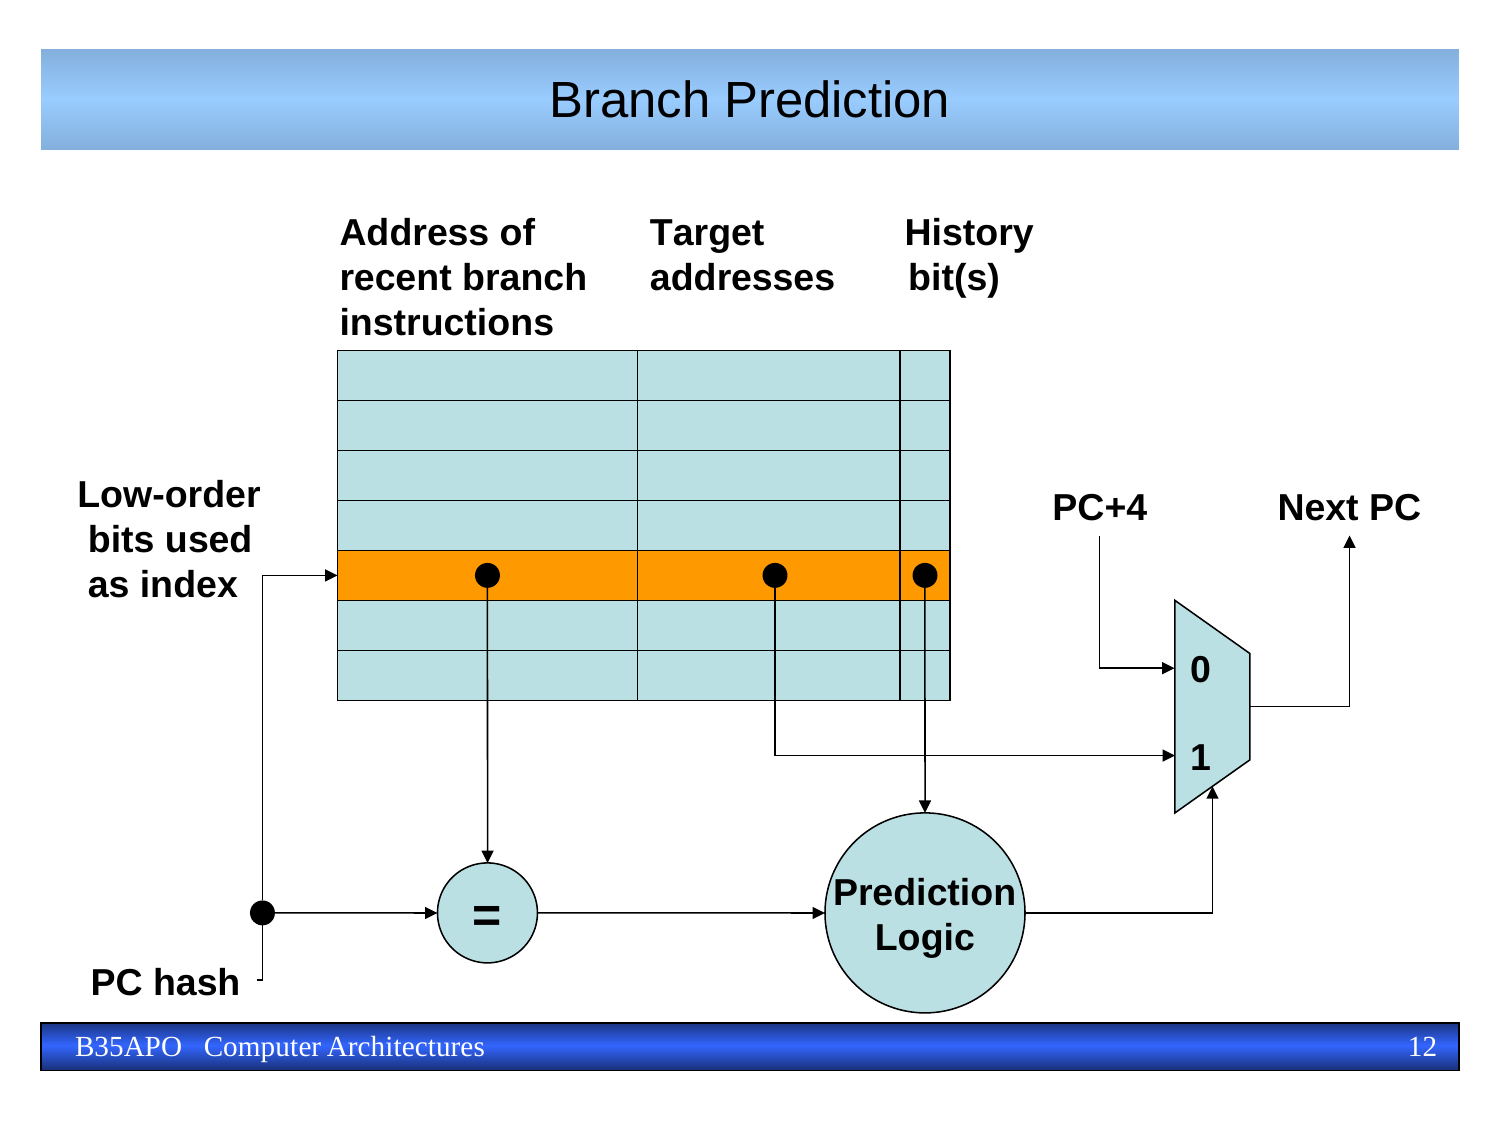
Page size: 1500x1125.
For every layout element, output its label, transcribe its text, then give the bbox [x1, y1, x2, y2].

text_box [1174, 757, 1212, 813]
text_box 0 [1175, 637, 1226, 698]
text_box PC+4 [1037, 475, 1163, 536]
text_box [249, 900, 275, 926]
text_box [1174, 600, 1250, 777]
text_box PC hash [75, 950, 256, 1011]
text_box Prediction Logic [825, 812, 1026, 1013]
text_box 1 [1175, 725, 1226, 786]
text_box [337, 351, 950, 701]
text_box Low-order bits used as index [62, 462, 276, 613]
text_box Address of Target History recent branch addresses bit(s) instructions [324, 200, 1049, 351]
text_box = [437, 862, 538, 963]
title Branch Prediction [41, 49, 1459, 150]
text_box Next PC [1262, 475, 1437, 536]
